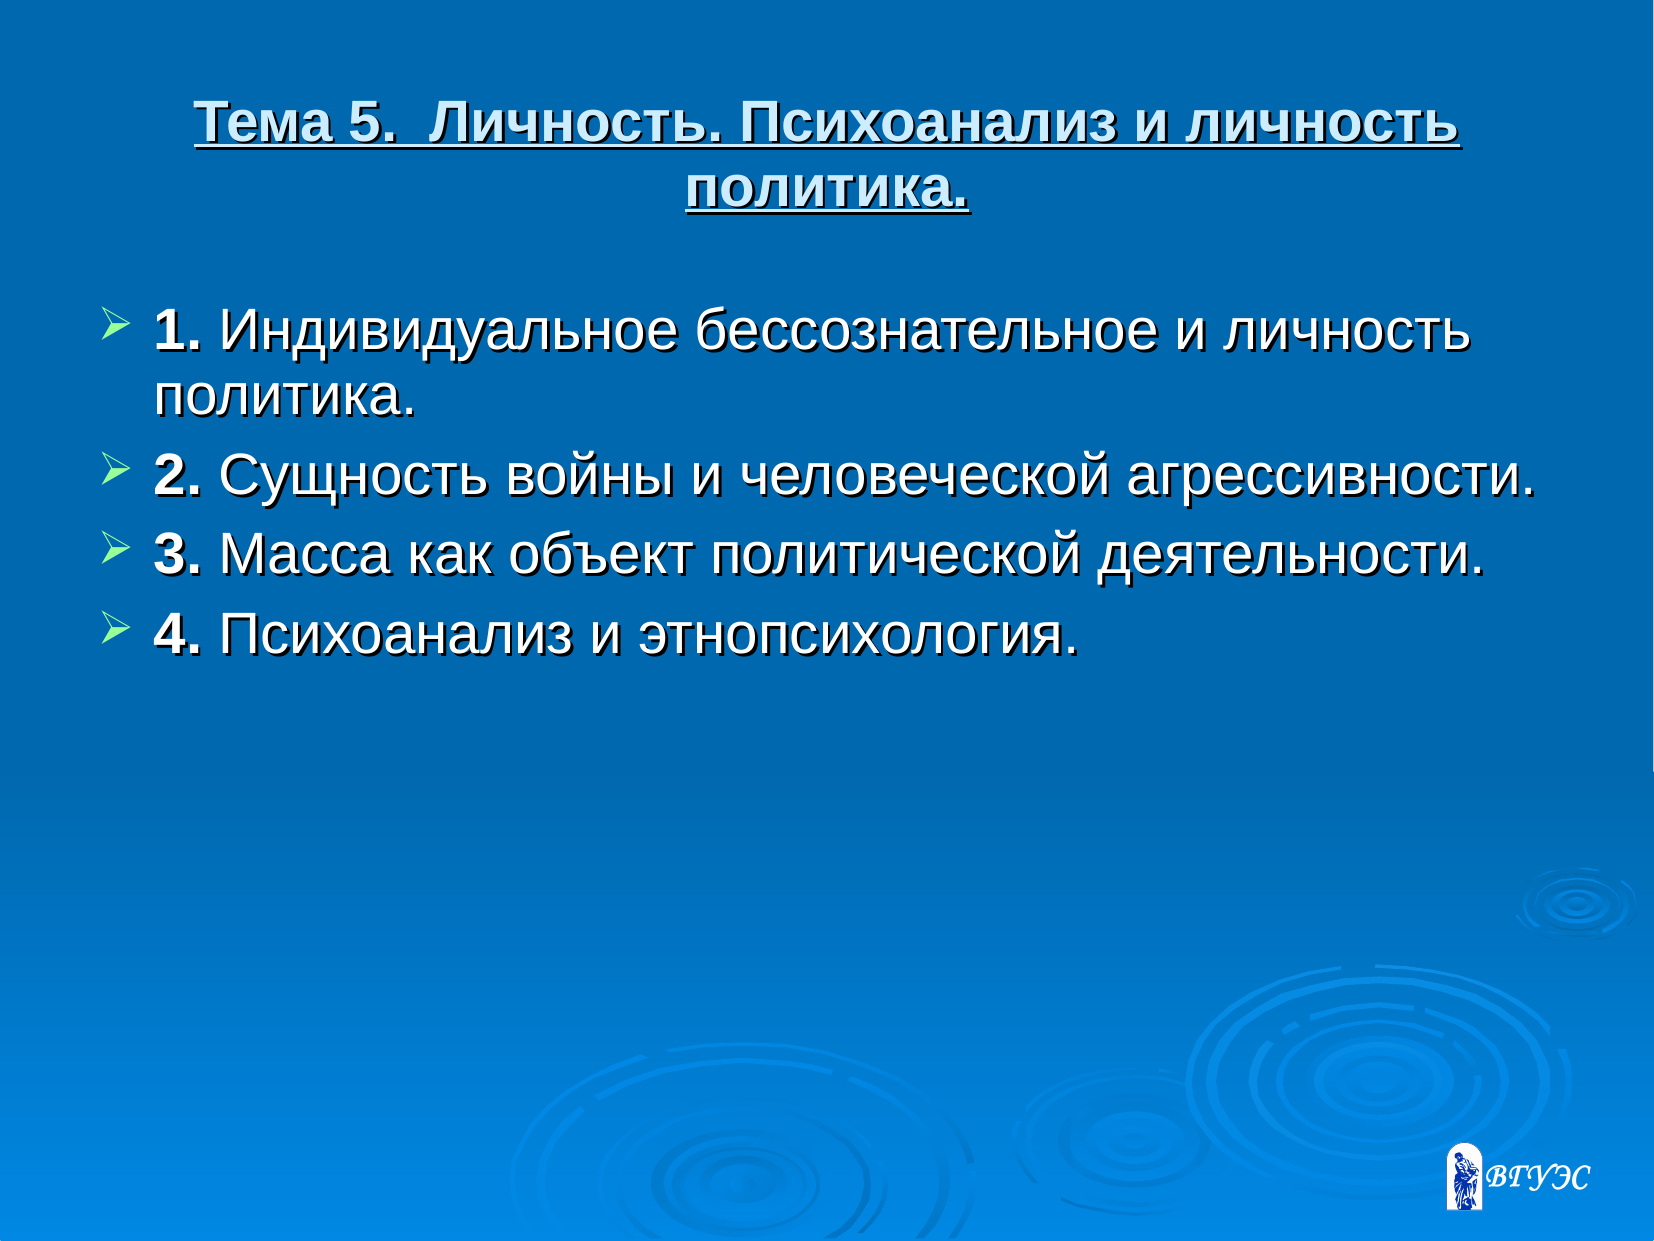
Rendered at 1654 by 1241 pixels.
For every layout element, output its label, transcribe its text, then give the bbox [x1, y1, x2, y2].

list 1. Индивидуальное бессознательное и личность политика. 2. Сущность войны и человеческой агрессивности. 3. Масса как объект политической деятельности. 4. Психоанализ и этнопсихология. [82, 289, 1571, 1108]
title Тема 5. Личность. Психоанализ и личность политика. [82, 50, 1571, 257]
picture [1446, 1142, 1592, 1211]
